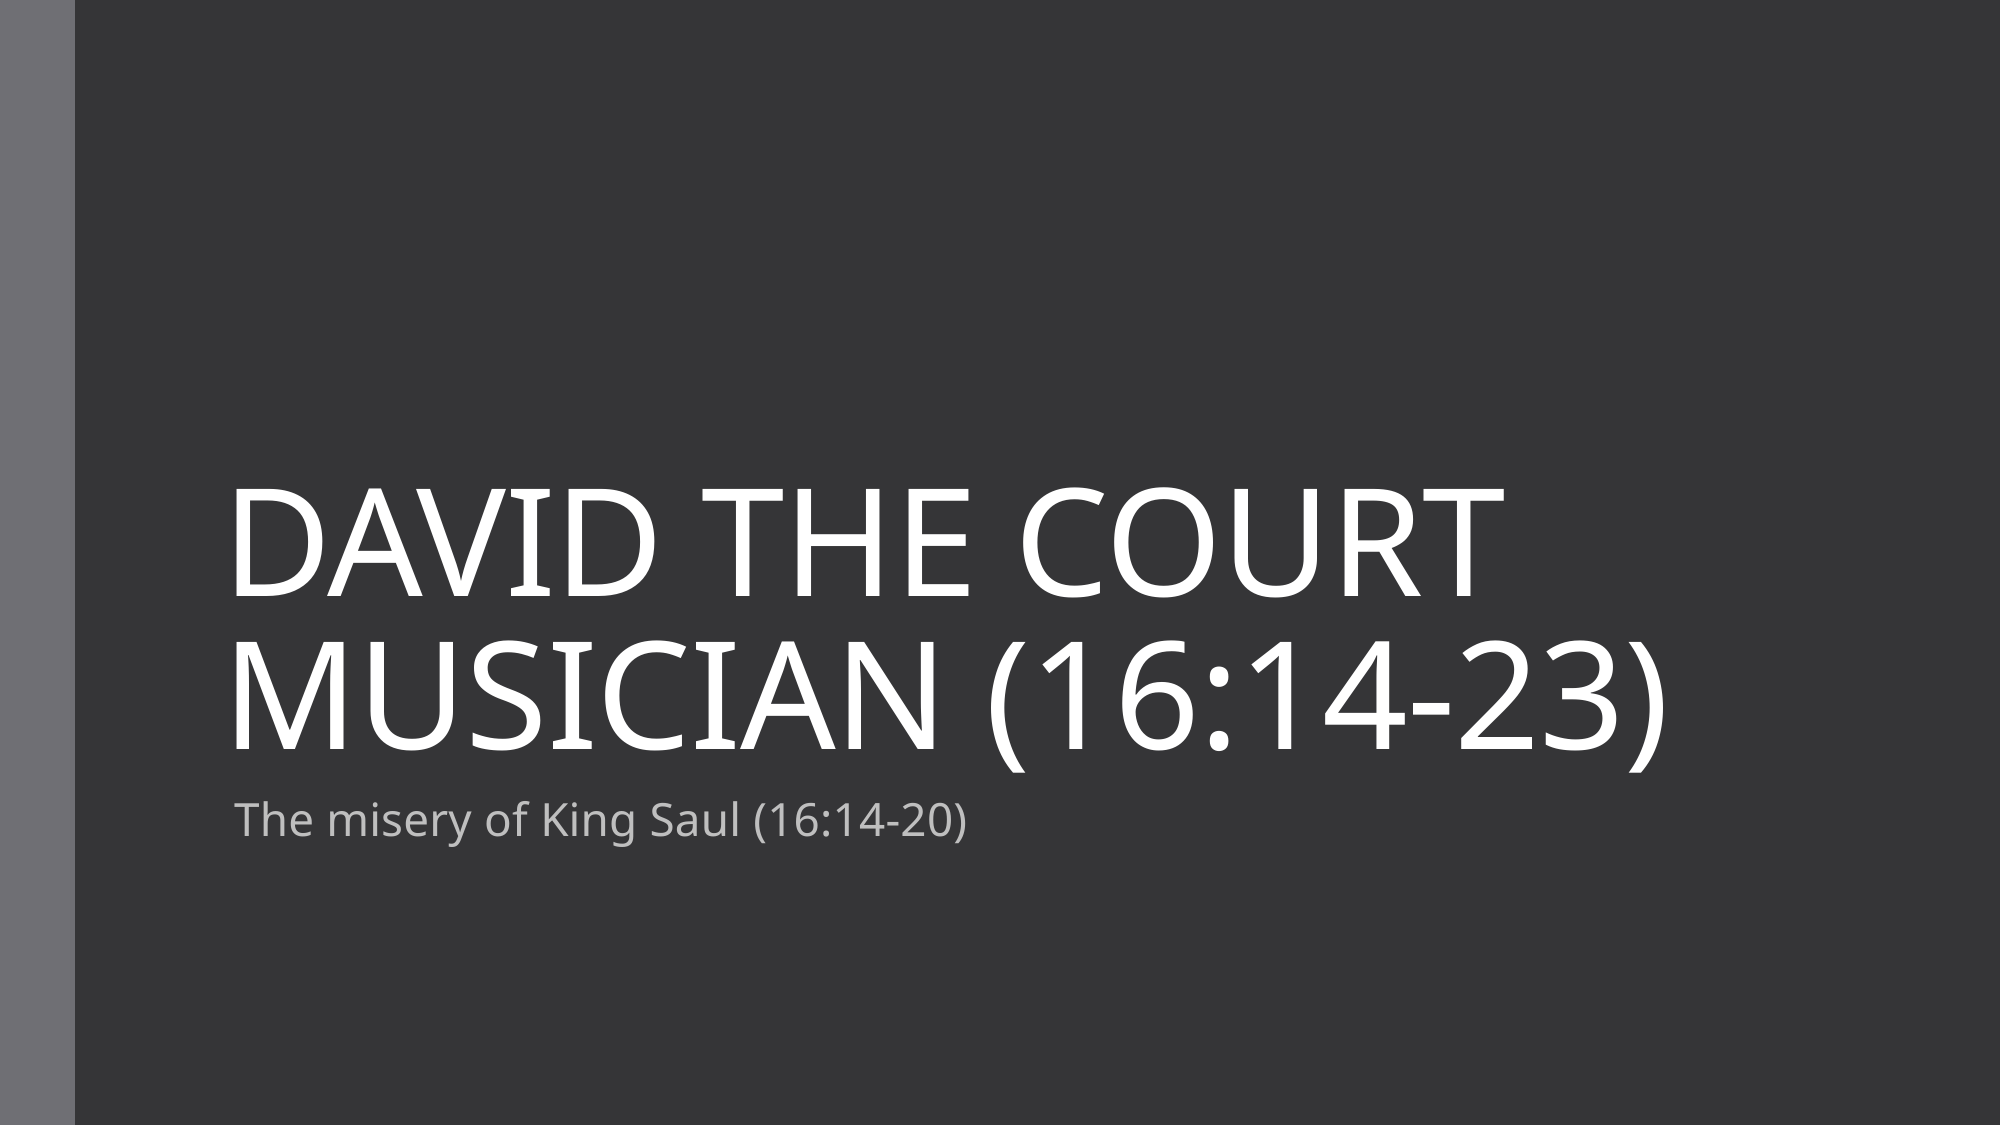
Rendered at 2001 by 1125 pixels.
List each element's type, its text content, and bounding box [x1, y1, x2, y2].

subtitle The misery of King Saul (16:14-20) [206, 787, 1752, 1066]
title DAVID THE COURT MUSICIAN (16:14-23) [206, 124, 1752, 787]
